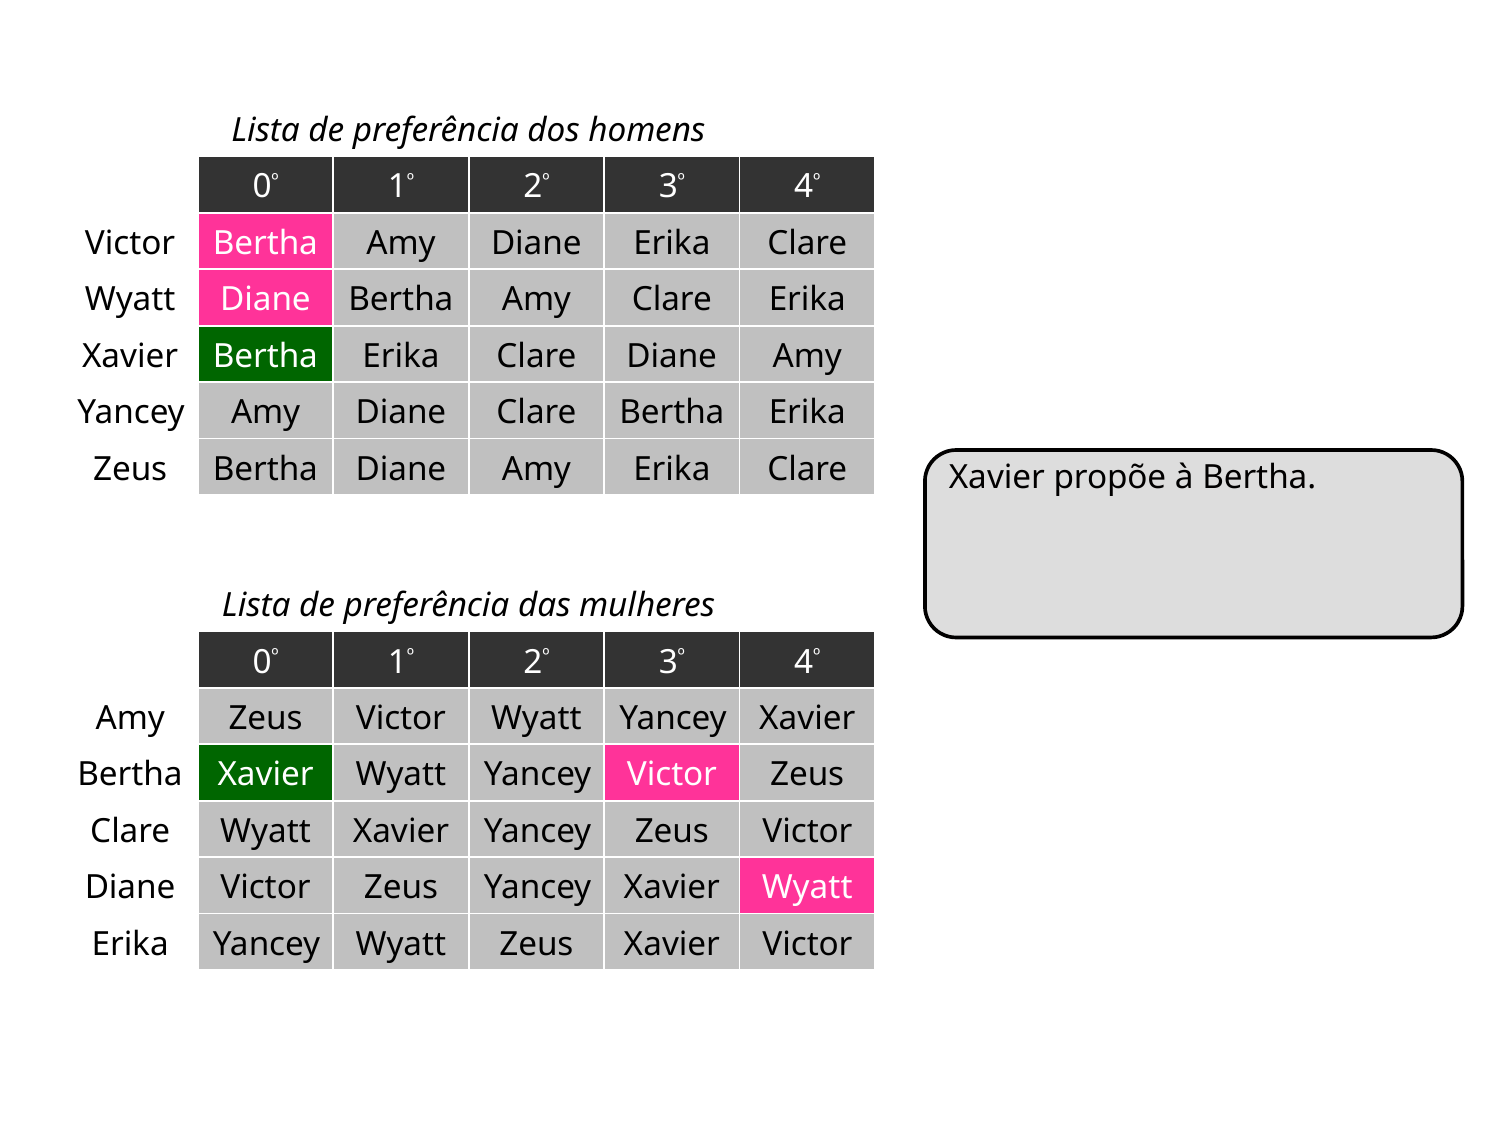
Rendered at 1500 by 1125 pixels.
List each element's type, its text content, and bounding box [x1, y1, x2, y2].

text_box Bertha [197, 325, 334, 383]
text_box Xavier [197, 744, 334, 801]
text_box Victor [604, 744, 740, 801]
text_box Wyatt [739, 857, 875, 914]
text_box Bertha [197, 212, 334, 269]
text_box Diane [197, 269, 334, 325]
text_box Xavier propõe à Bertha. [924, 450, 1463, 638]
